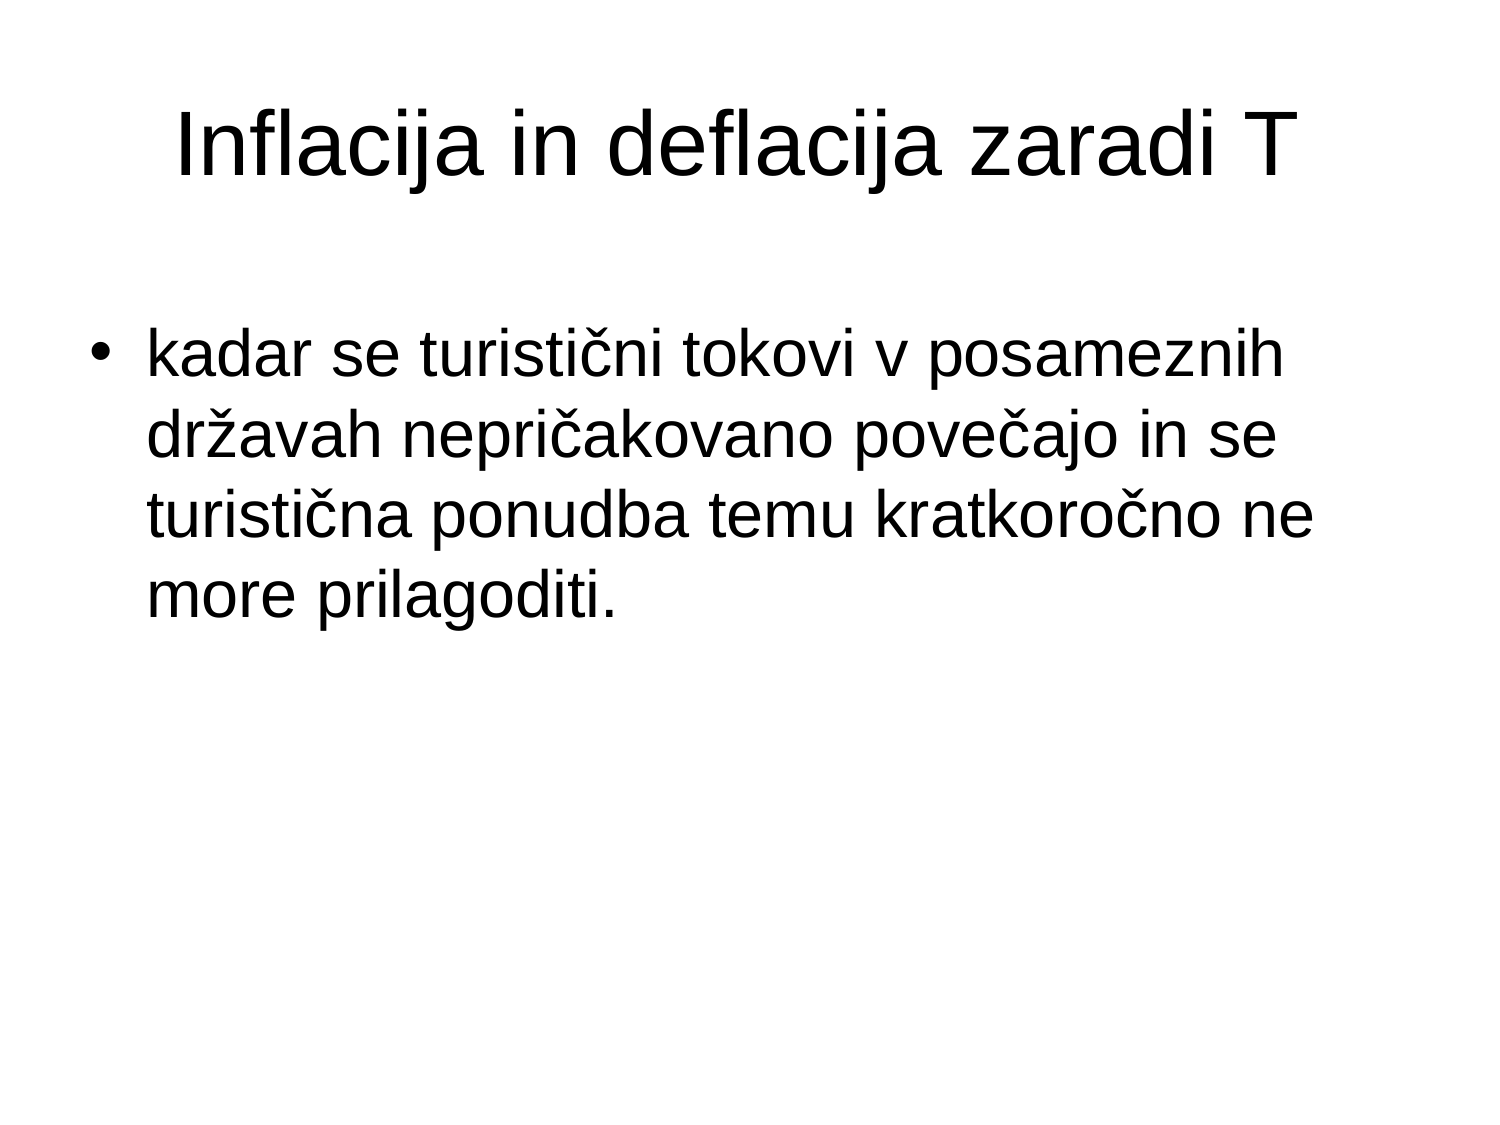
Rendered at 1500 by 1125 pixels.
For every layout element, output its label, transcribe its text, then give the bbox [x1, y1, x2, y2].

title Inflacija in deflacija zaradi T [75, 45, 1426, 233]
list kadar se turistični tokovi v posameznih državah nepričakovano povečajo in se turistična ponudba temu kratkoročno ne more prilagoditi. [75, 302, 1426, 1005]
